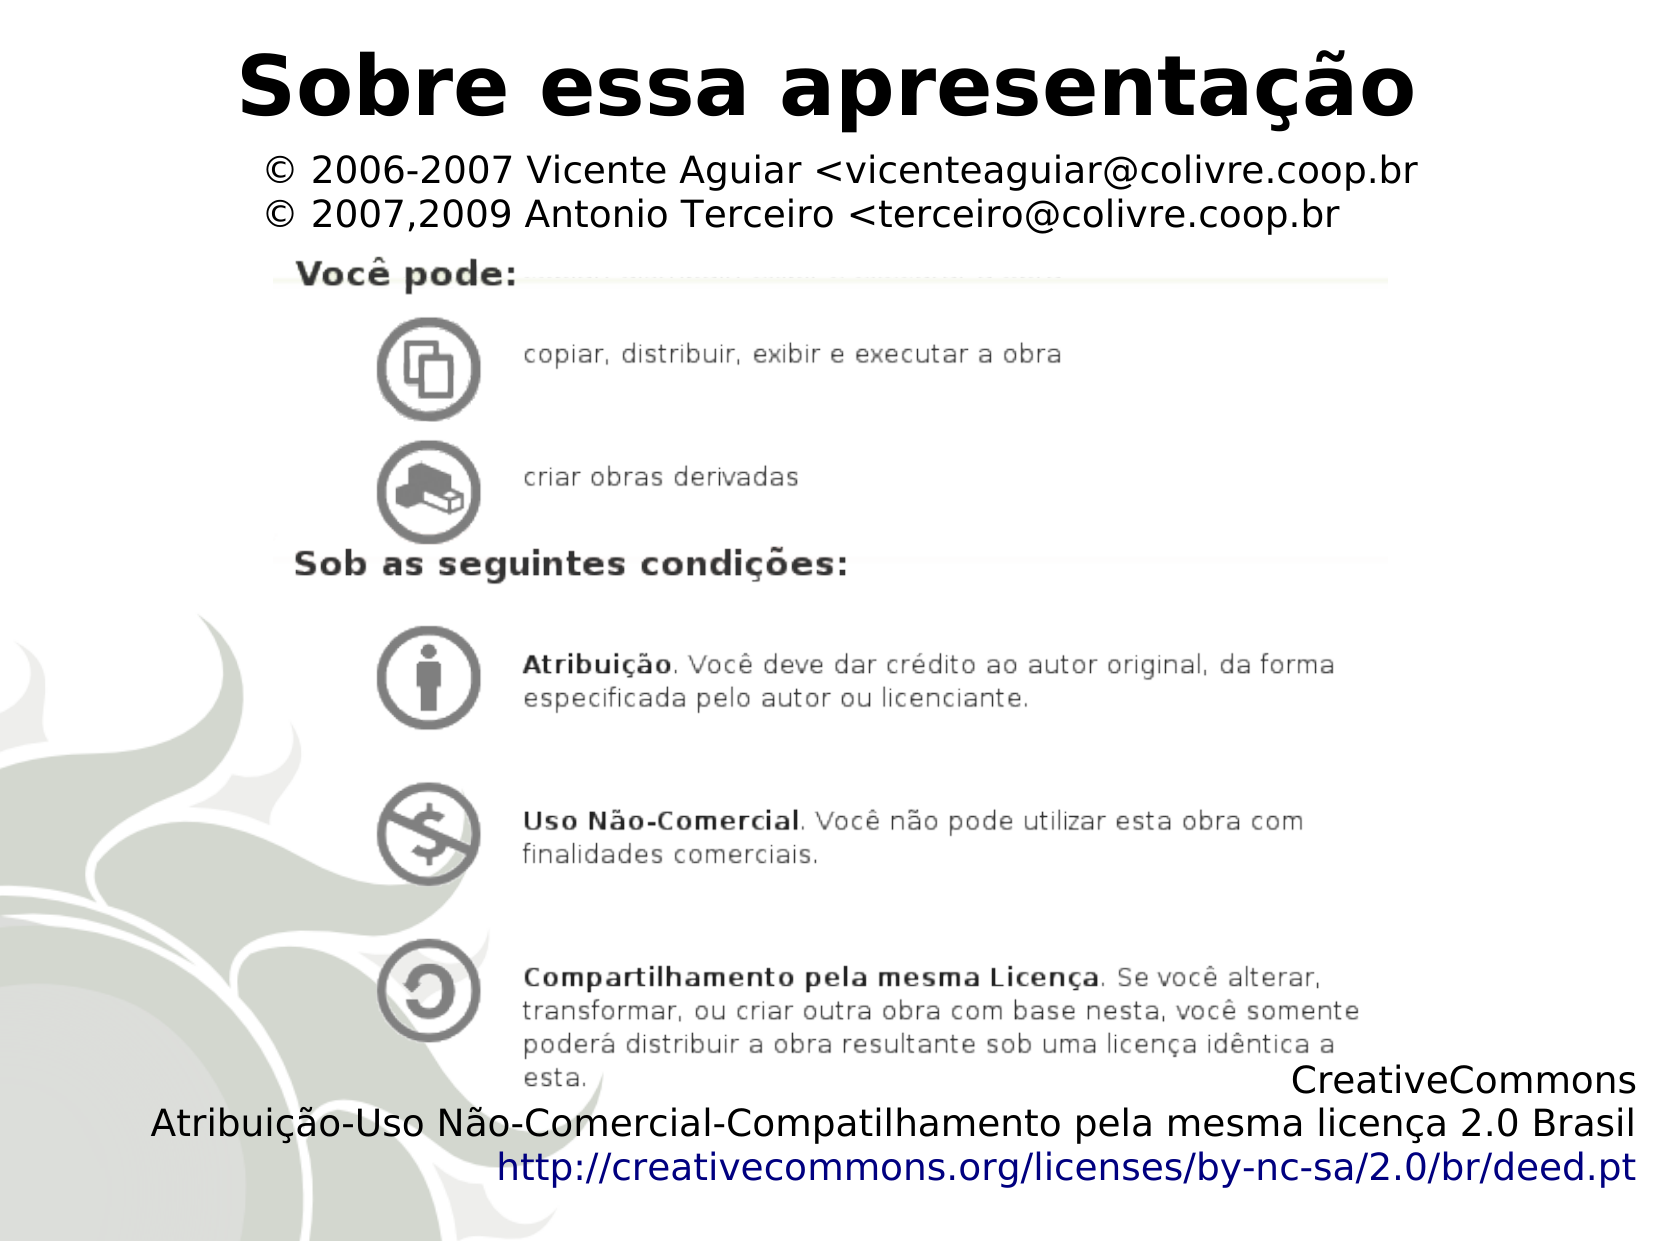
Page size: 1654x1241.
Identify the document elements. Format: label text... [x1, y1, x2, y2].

picture [0, 253, 1388, 1241]
title Sobre essa apresentação [82, 37, 1571, 136]
text_box CreativeCommons Atribuição-Uso Não-Comercial-Compatilhamento pela mesma licença 2.0 Brasil http://creativecommons.org/licenses/by-nc-sa/2.0/br/deed.pt [135, 1051, 1653, 1197]
text_box © 2006-2007 Vicente Aguiar <vicenteaguiar@colivre.coop.br © 2007,2009 Antonio Terceiro <terceiro@colivre.coop.br [246, 141, 1434, 244]
